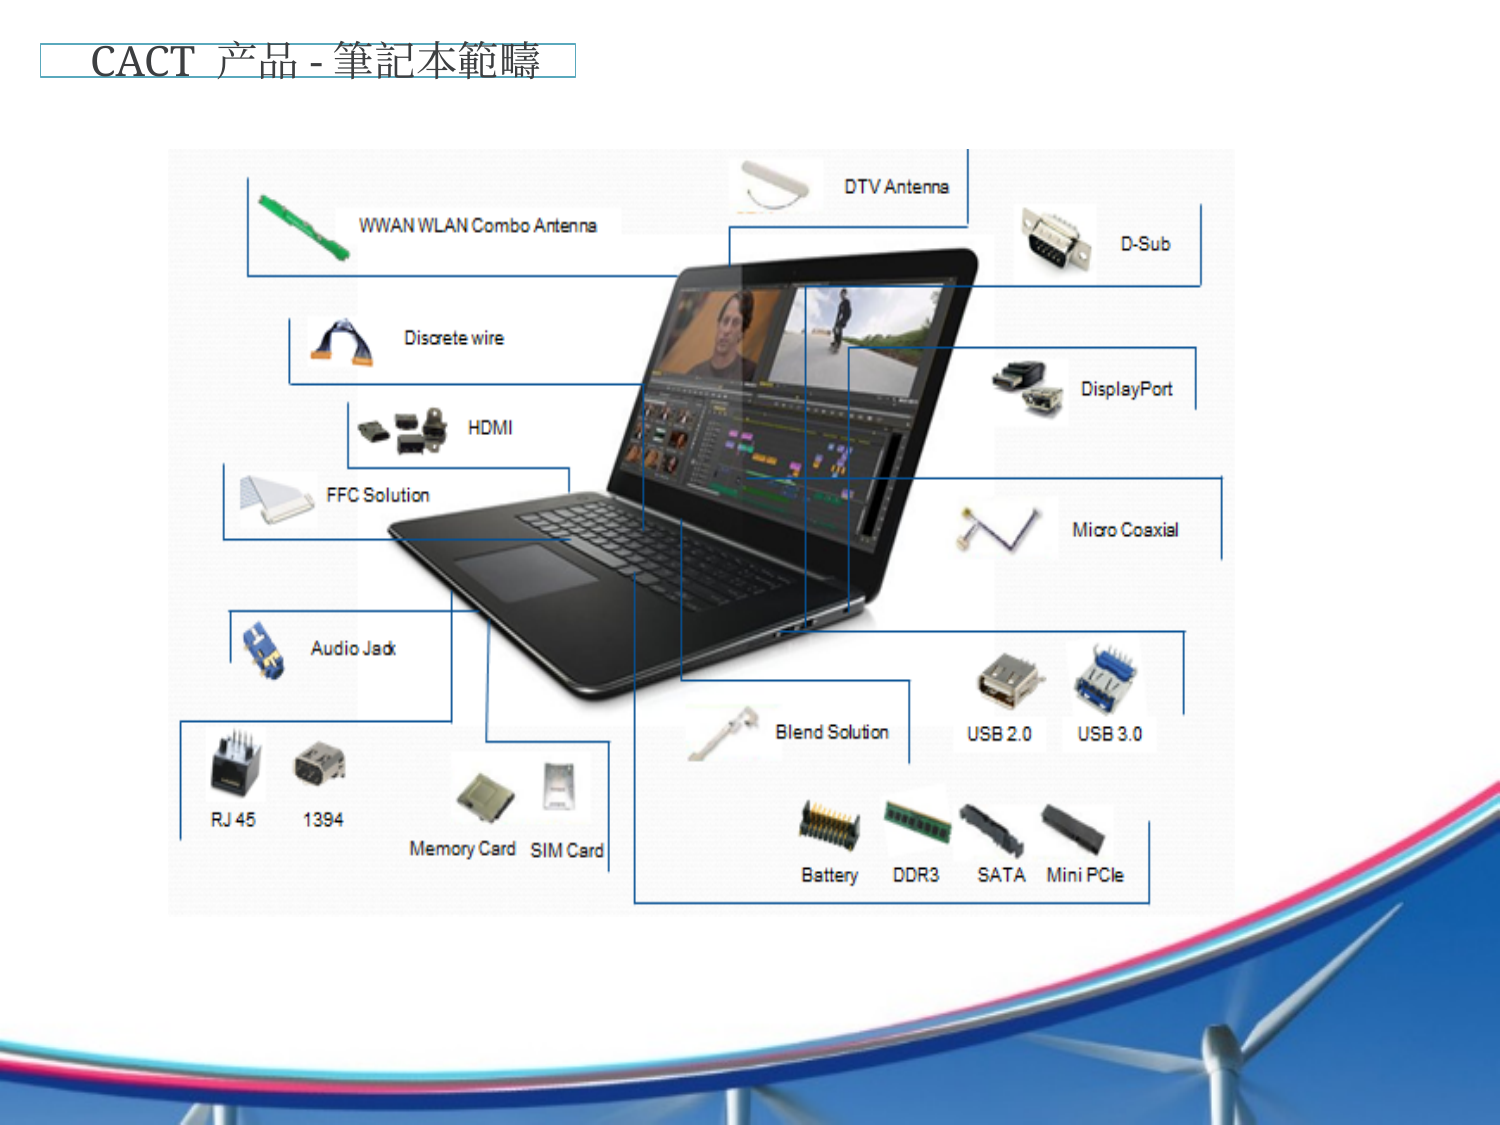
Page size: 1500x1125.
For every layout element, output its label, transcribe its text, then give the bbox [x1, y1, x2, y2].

text_box CACT 产品-筆記本範疇 [46, 27, 585, 93]
picture [0, 0, 1500, 1125]
